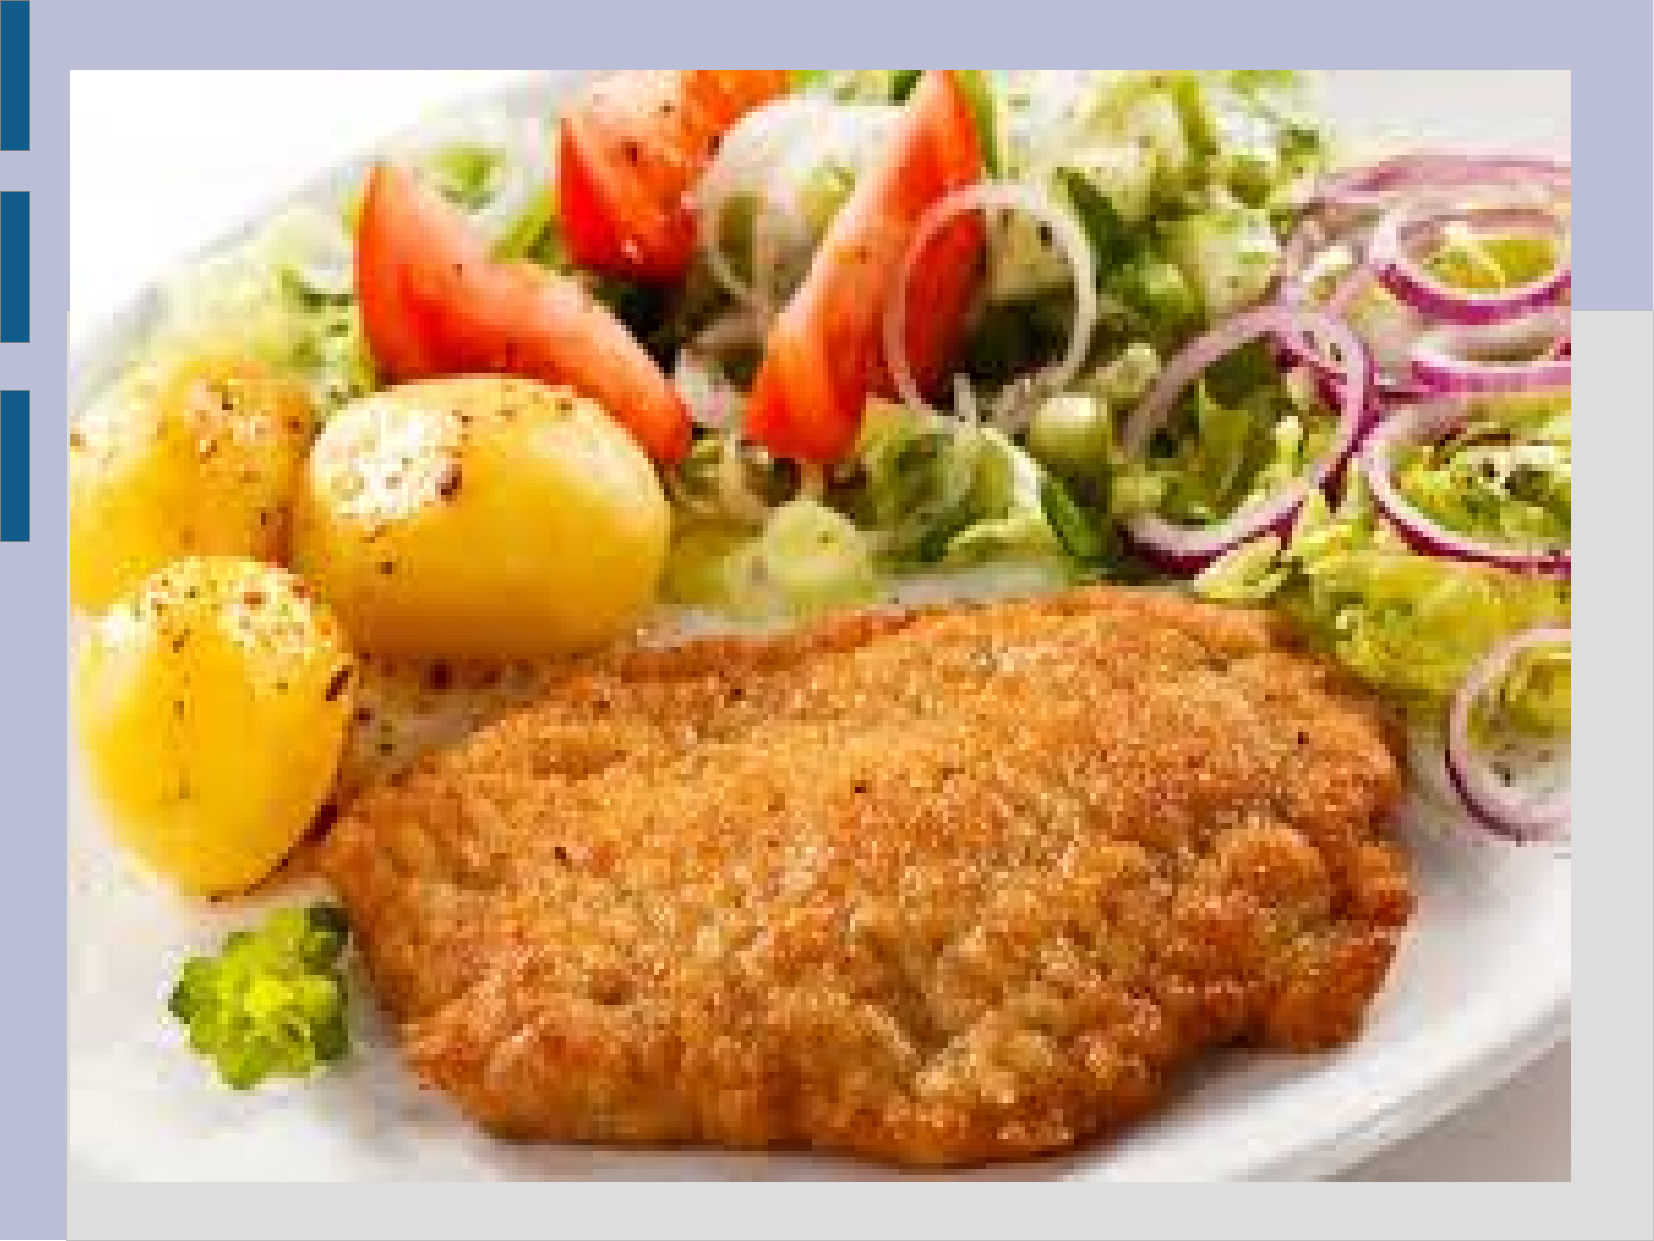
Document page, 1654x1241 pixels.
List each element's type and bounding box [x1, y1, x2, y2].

picture [70, 70, 1571, 1182]
